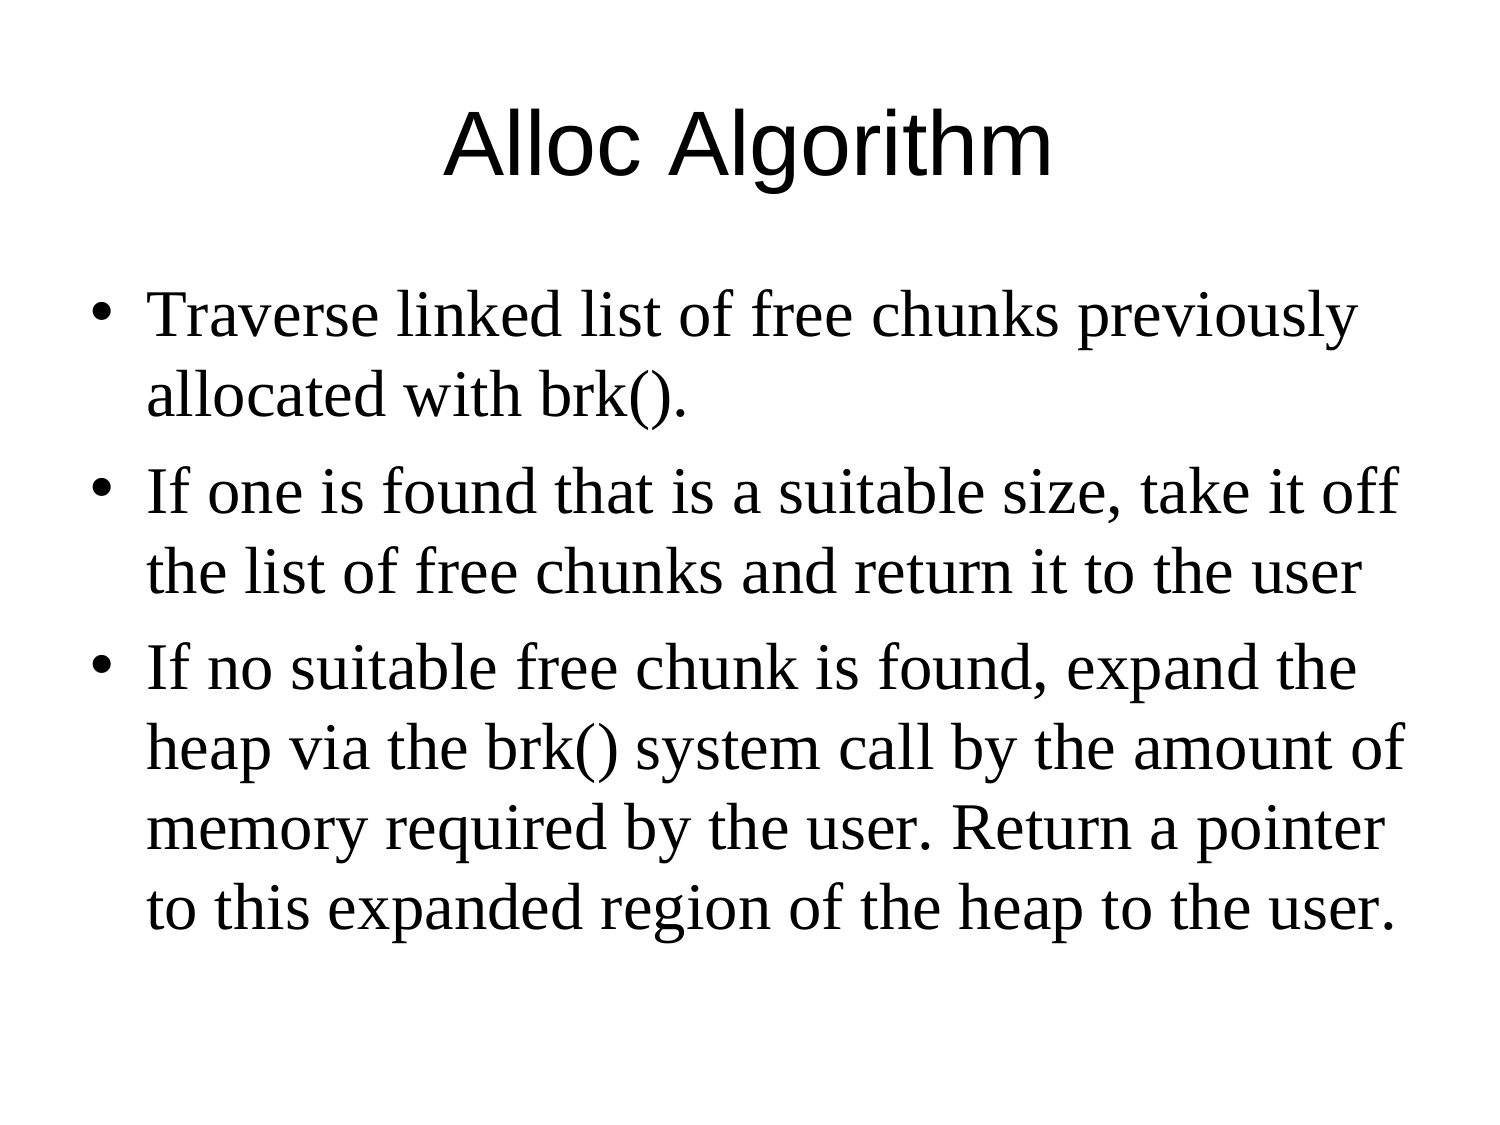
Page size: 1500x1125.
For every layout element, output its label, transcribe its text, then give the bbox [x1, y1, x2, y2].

list Traverse linked list of free chunks previously allocated with brk(). If one is found that is a suitable size, take it off the list of free chunks and return it to the user If no suitable free chunk is found, expand the heap via the brk() system call by the amount of memory required by the user. Return a pointer to this expanded region of the heap to the user. [75, 262, 1426, 1006]
title Alloc Algorithm [75, 45, 1426, 233]
